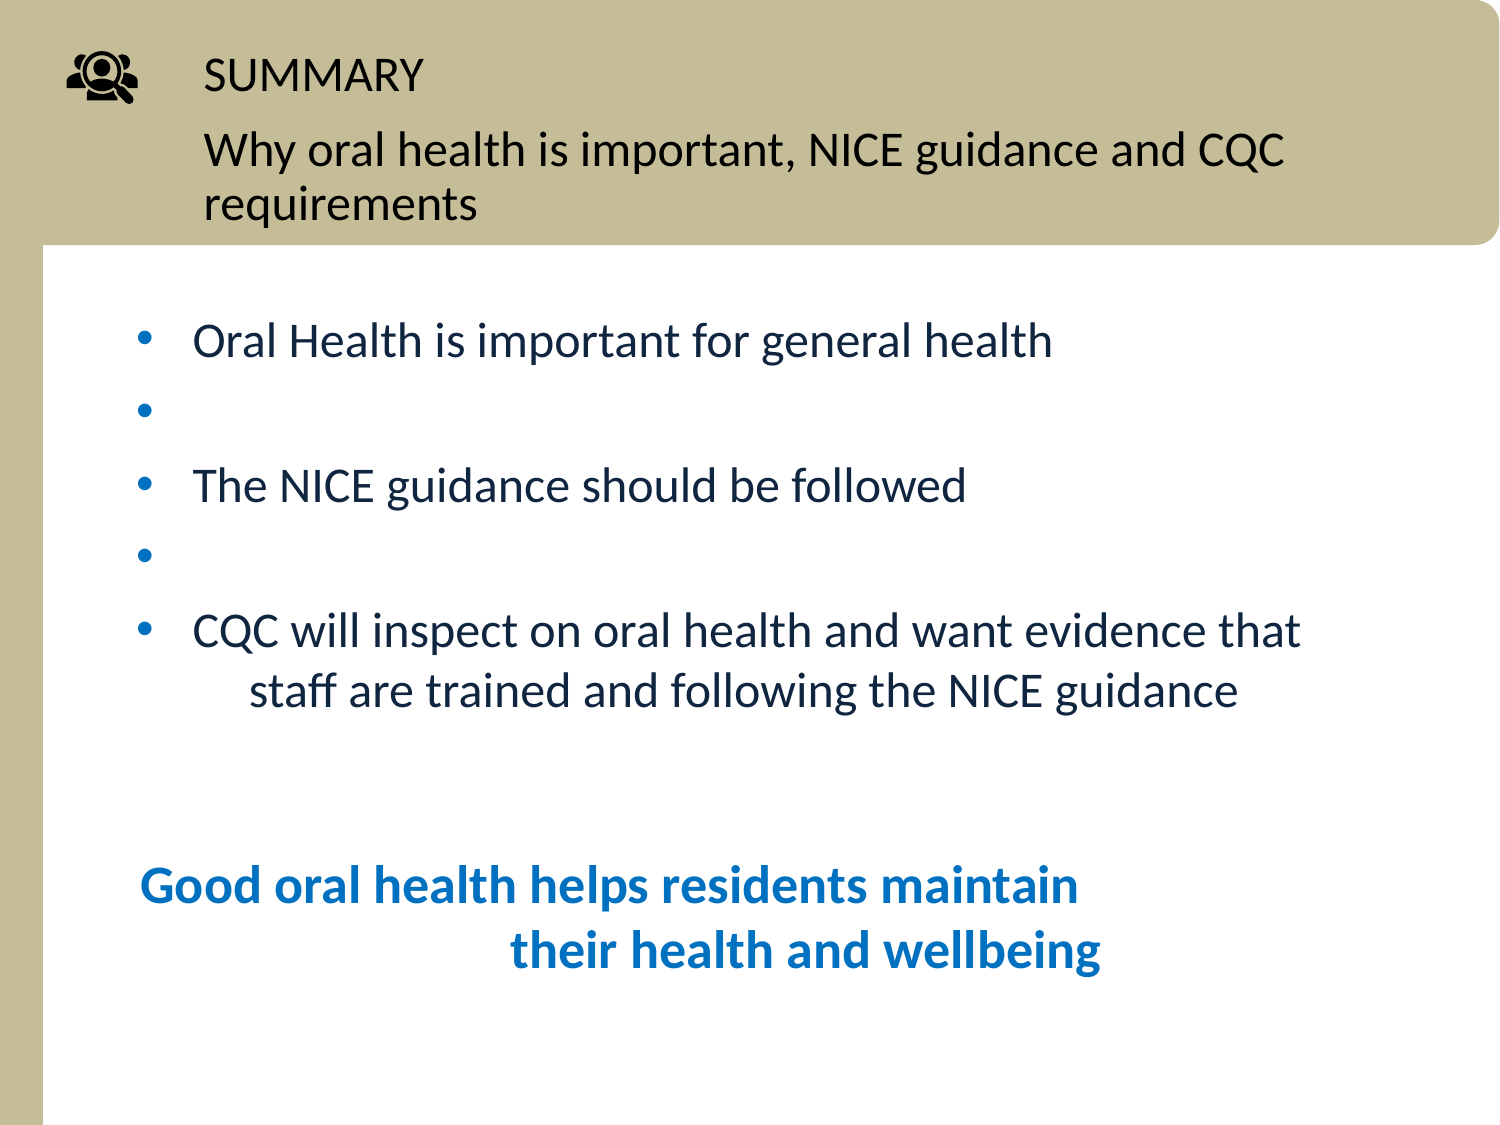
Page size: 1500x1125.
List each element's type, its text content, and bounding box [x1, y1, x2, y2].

text_box SUMMARY Why oral health is important, NICE guidance and CQC requirements [189, 34, 1500, 246]
text_box [0, 0, 1500, 1125]
list Oral Health is important for general health The NICE guidance should be followed CQC will inspect on oral health and want evidence that staff are trained and following the NICE guidance Good oral health helps residents maintain their health and wellbeing [121, 300, 1407, 1125]
